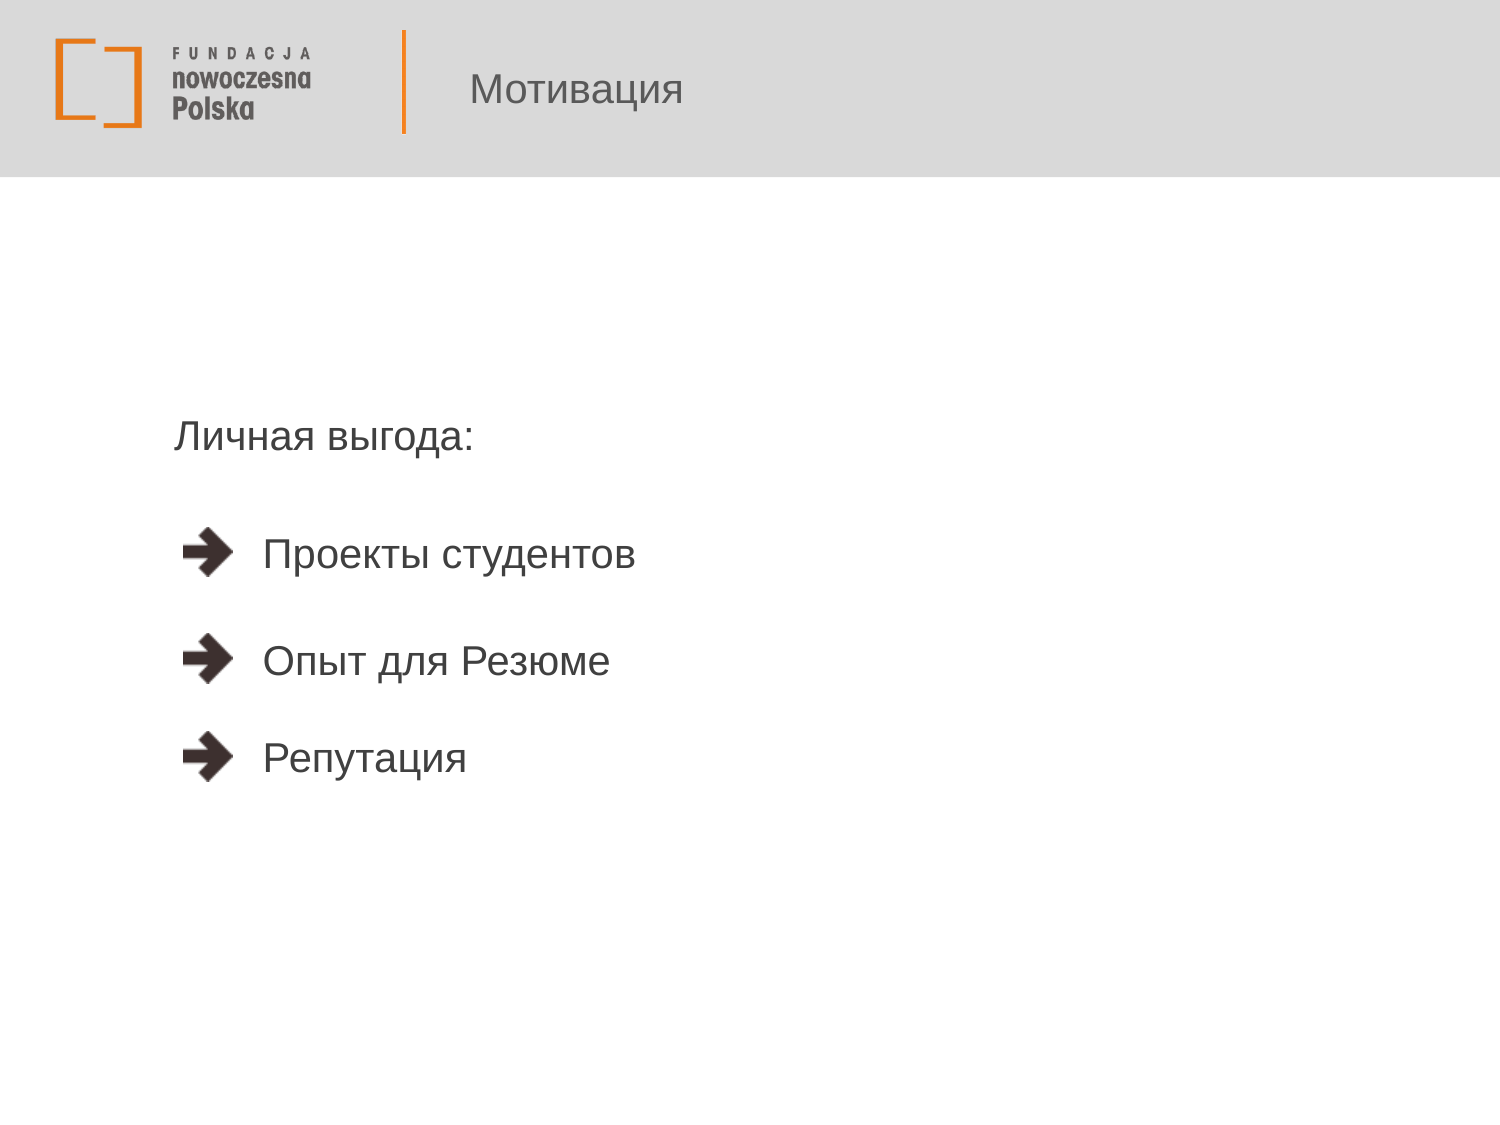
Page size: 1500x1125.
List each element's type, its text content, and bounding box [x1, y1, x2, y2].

text_box Опыт для Резюме [247, 625, 1382, 691]
text_box Проекты студентов [247, 519, 1382, 585]
text_box [0, 0, 1500, 178]
picture [183, 527, 233, 578]
picture [183, 731, 233, 782]
text_box Репутация [247, 723, 1382, 789]
picture [395, 30, 422, 145]
picture [53, 30, 313, 140]
picture [183, 633, 233, 684]
text_box Личная выгода: [159, 401, 1294, 467]
text_box Мотивация [454, 54, 1046, 120]
